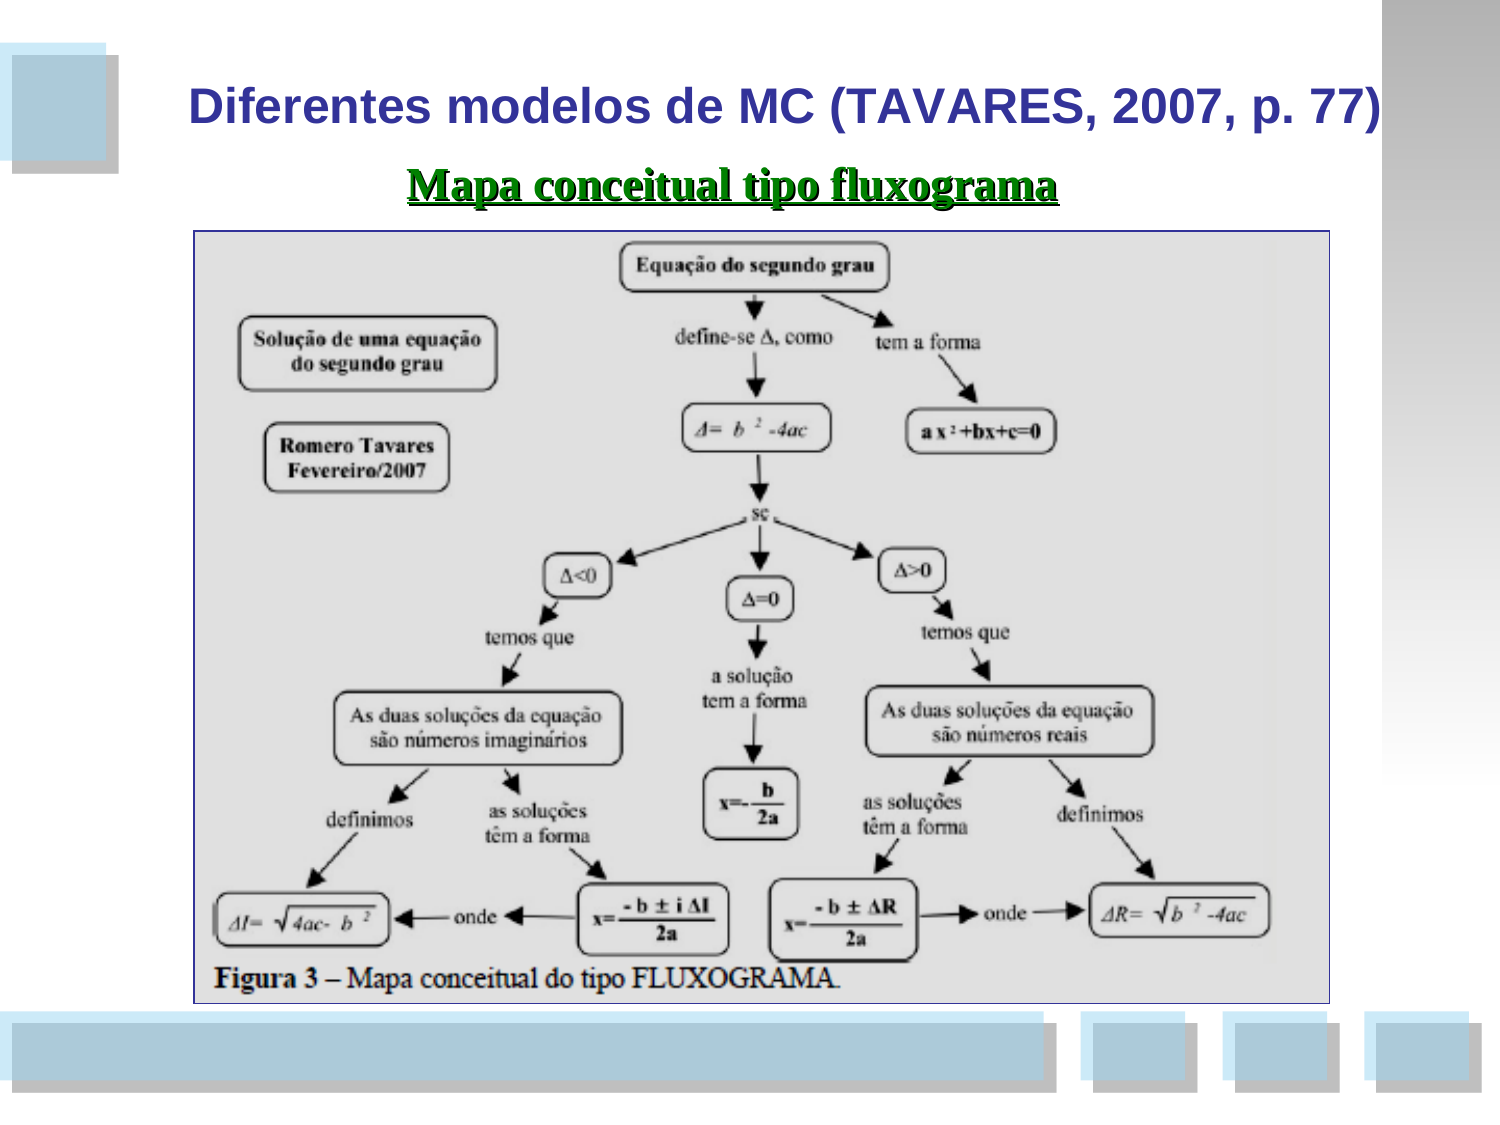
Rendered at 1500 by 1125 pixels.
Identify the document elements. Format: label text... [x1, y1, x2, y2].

text_box [1382, 0, 1500, 787]
text_box [1222, 1011, 1328, 1081]
text_box [1080, 1011, 1186, 1081]
text_box [1364, 1011, 1469, 1081]
picture [194, 231, 1329, 1003]
text_box Mapa conceitual tipo fluxograma [324, 148, 1140, 213]
text_box Diferentes modelos de MC (TAVARES, 2007, p. 77) [112, 66, 1382, 142]
text_box [0, 42, 107, 161]
text_box [0, 1011, 1044, 1081]
